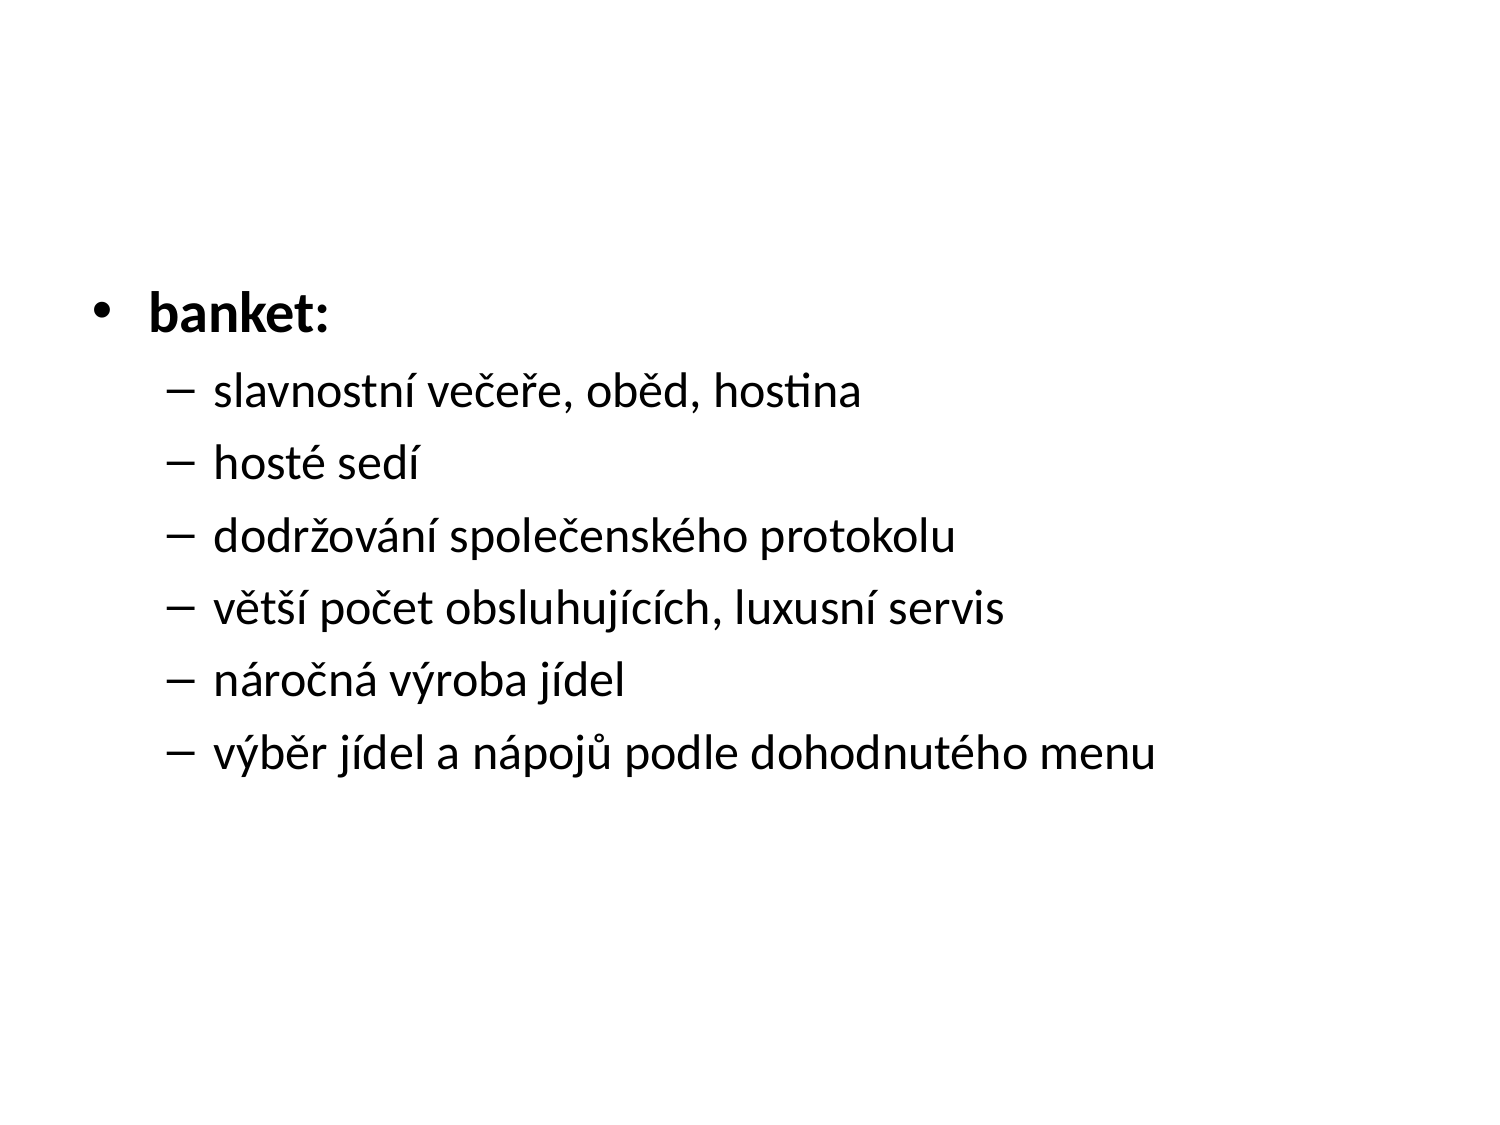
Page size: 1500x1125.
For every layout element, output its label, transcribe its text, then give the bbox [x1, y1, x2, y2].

list banket: slavnostní večeře, oběd, hostina hosté sedí dodržování společenského protokolu větší počet obsluhujících, luxusní servis náročná výroba jídel výběr jídel a nápojů podle dohodnutého menu [76, 267, 1427, 1010]
